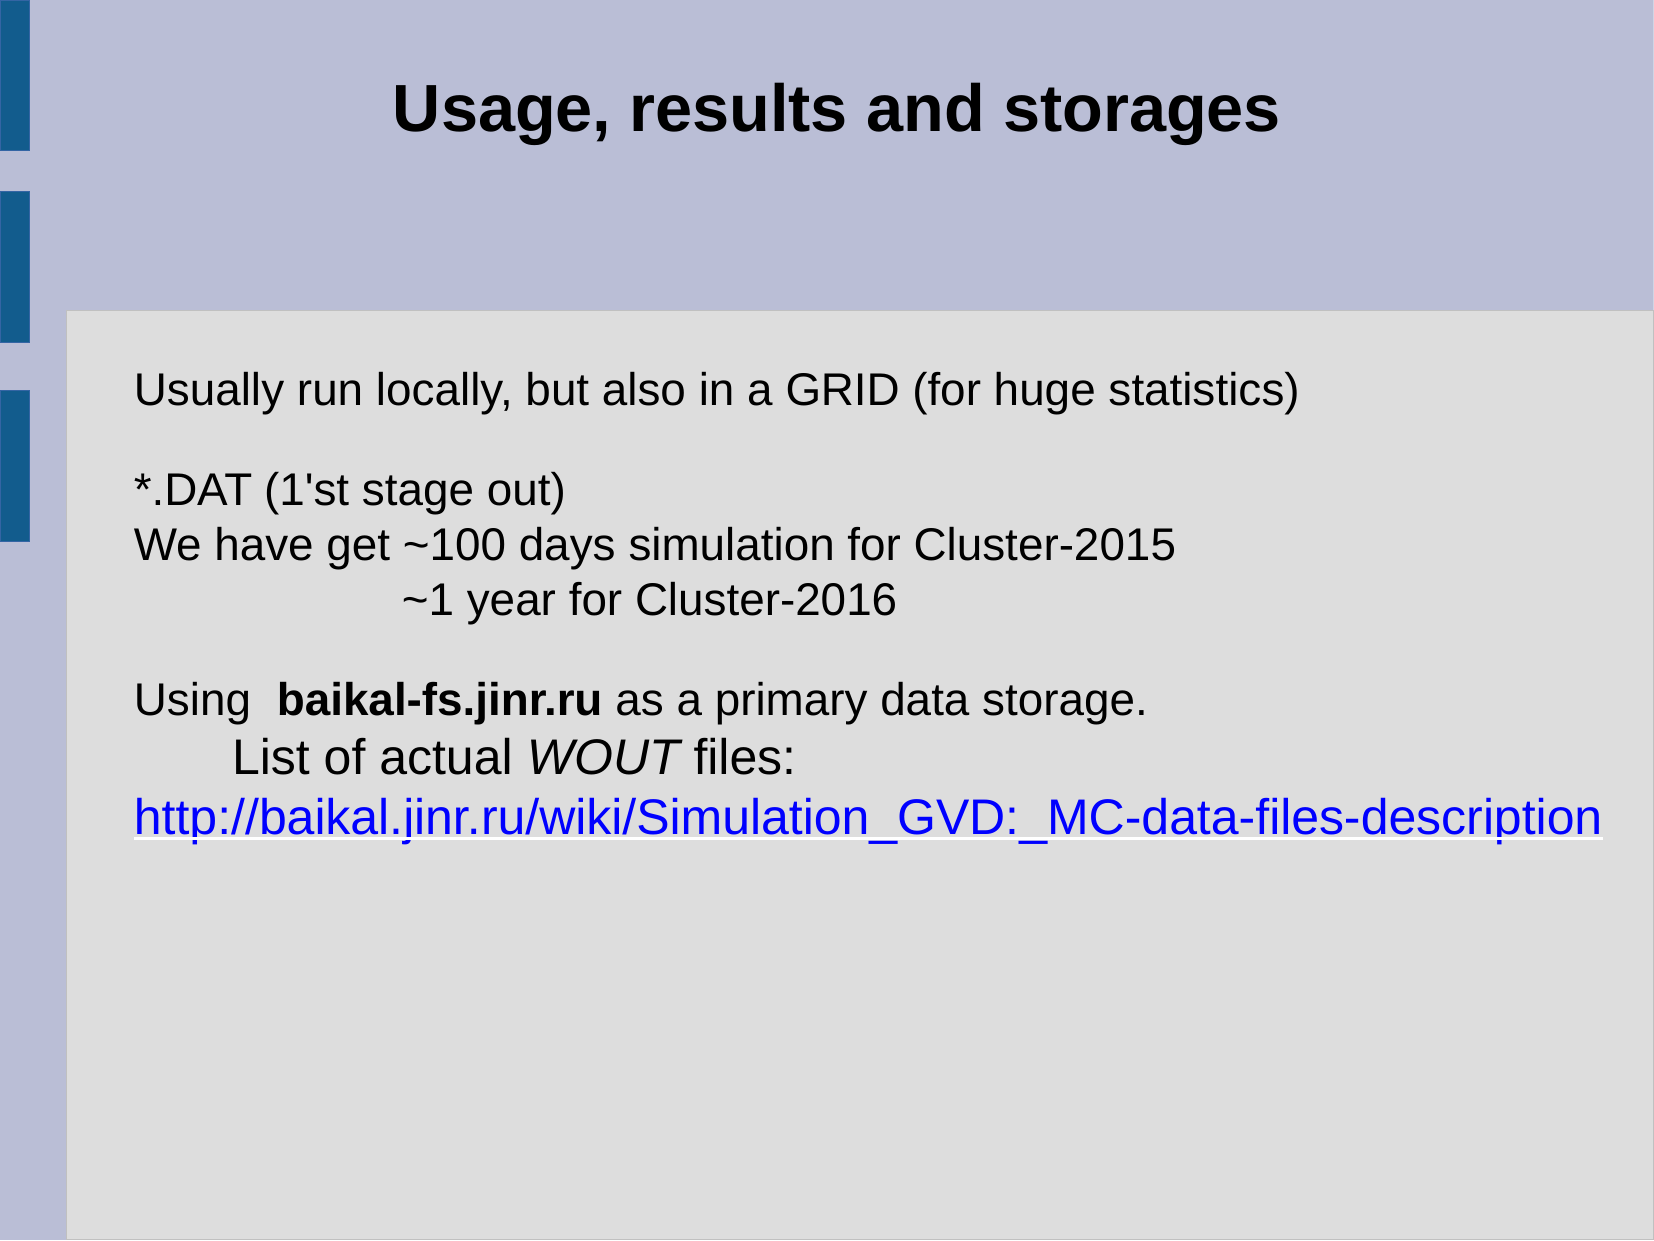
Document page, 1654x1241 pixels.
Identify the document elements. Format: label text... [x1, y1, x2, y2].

text_box Usually run locally, but also in a GRID (for huge statistics) *.DAT (1'st stage out) We have get ~100 days simulation for Cluster-2015 ~1 year for Cluster-2016 Using baikal-fs.jinr.ru as a primary data storage. List of actual WOUT files: http://baikal.jinr.ru/wiki/Simulation_GVD:_MC-data-files-description [119, 352, 1635, 951]
text_box Usage, results and storages [378, 57, 1328, 157]
